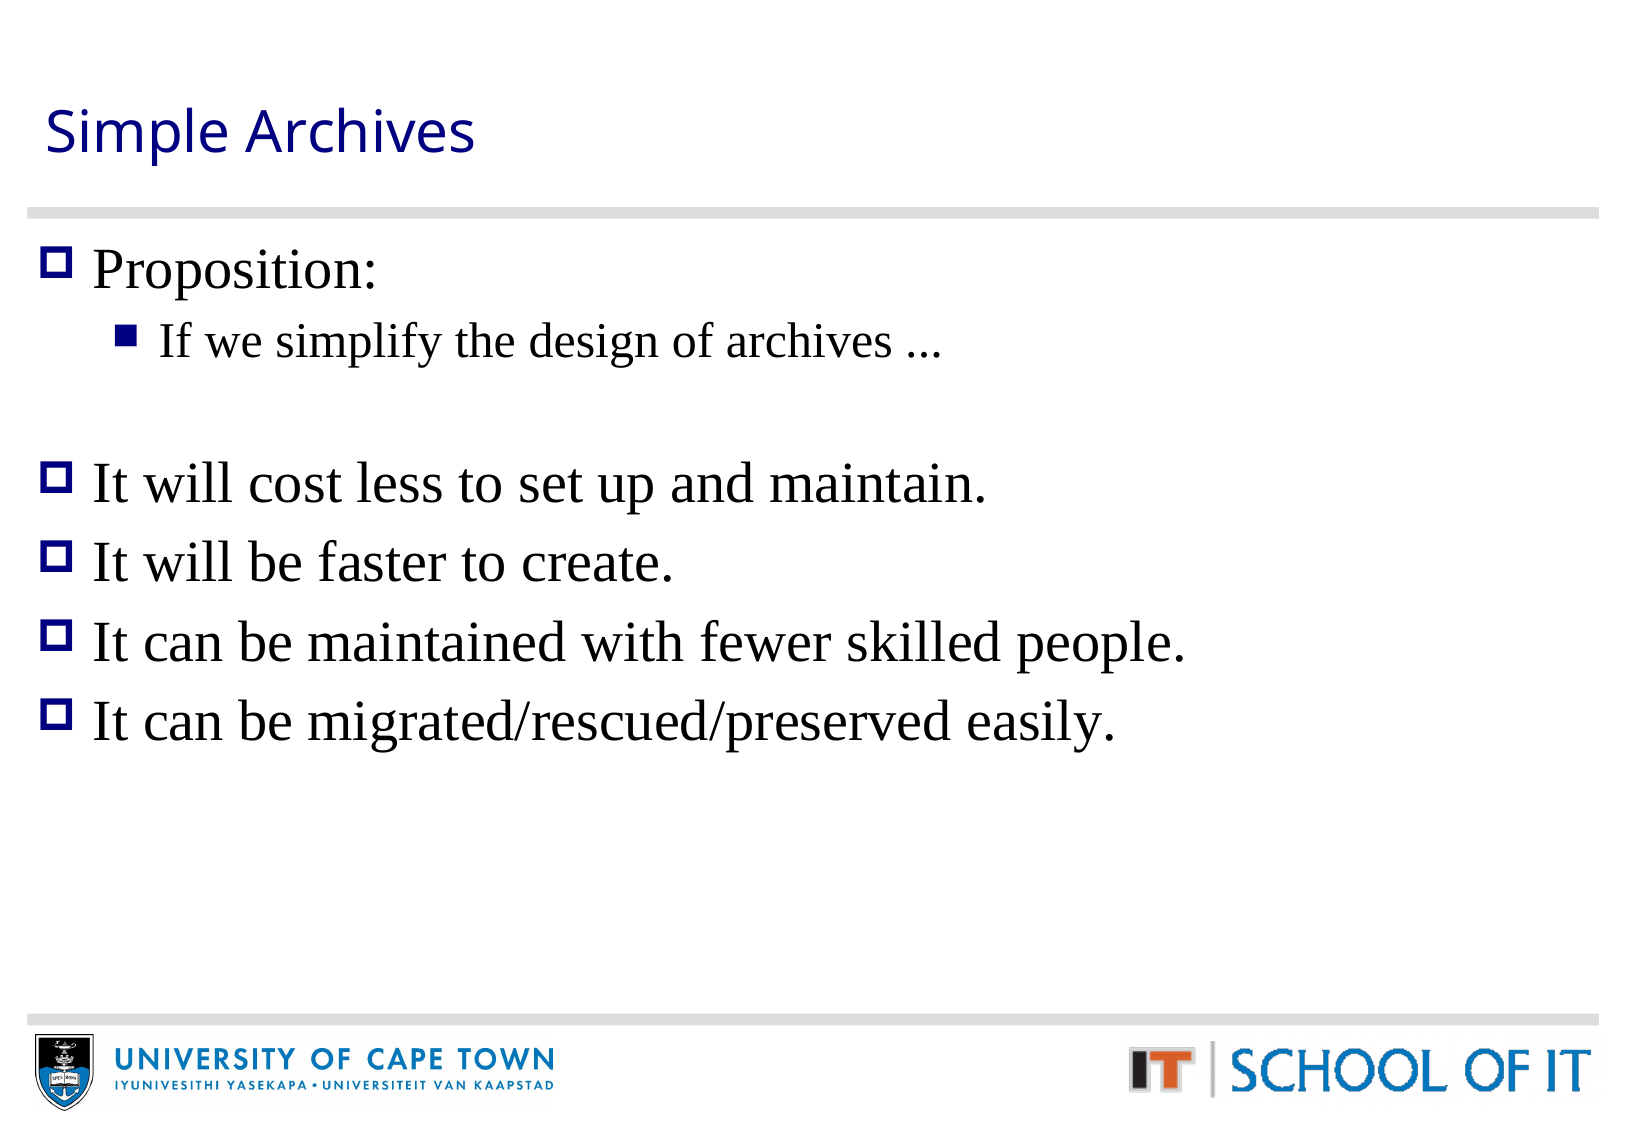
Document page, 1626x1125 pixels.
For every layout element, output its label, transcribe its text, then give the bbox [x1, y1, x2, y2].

picture [35, 1034, 553, 1111]
list Proposition: If we simplify the design of archives ... It will cost less to set up and maintain. It will be faster to create. It can be maintained with fewer skilled people. It can be migrated/rescued/preserved easily. [36, 236, 1579, 998]
title Simple Archives [45, 66, 1583, 194]
picture [1118, 1030, 1606, 1109]
